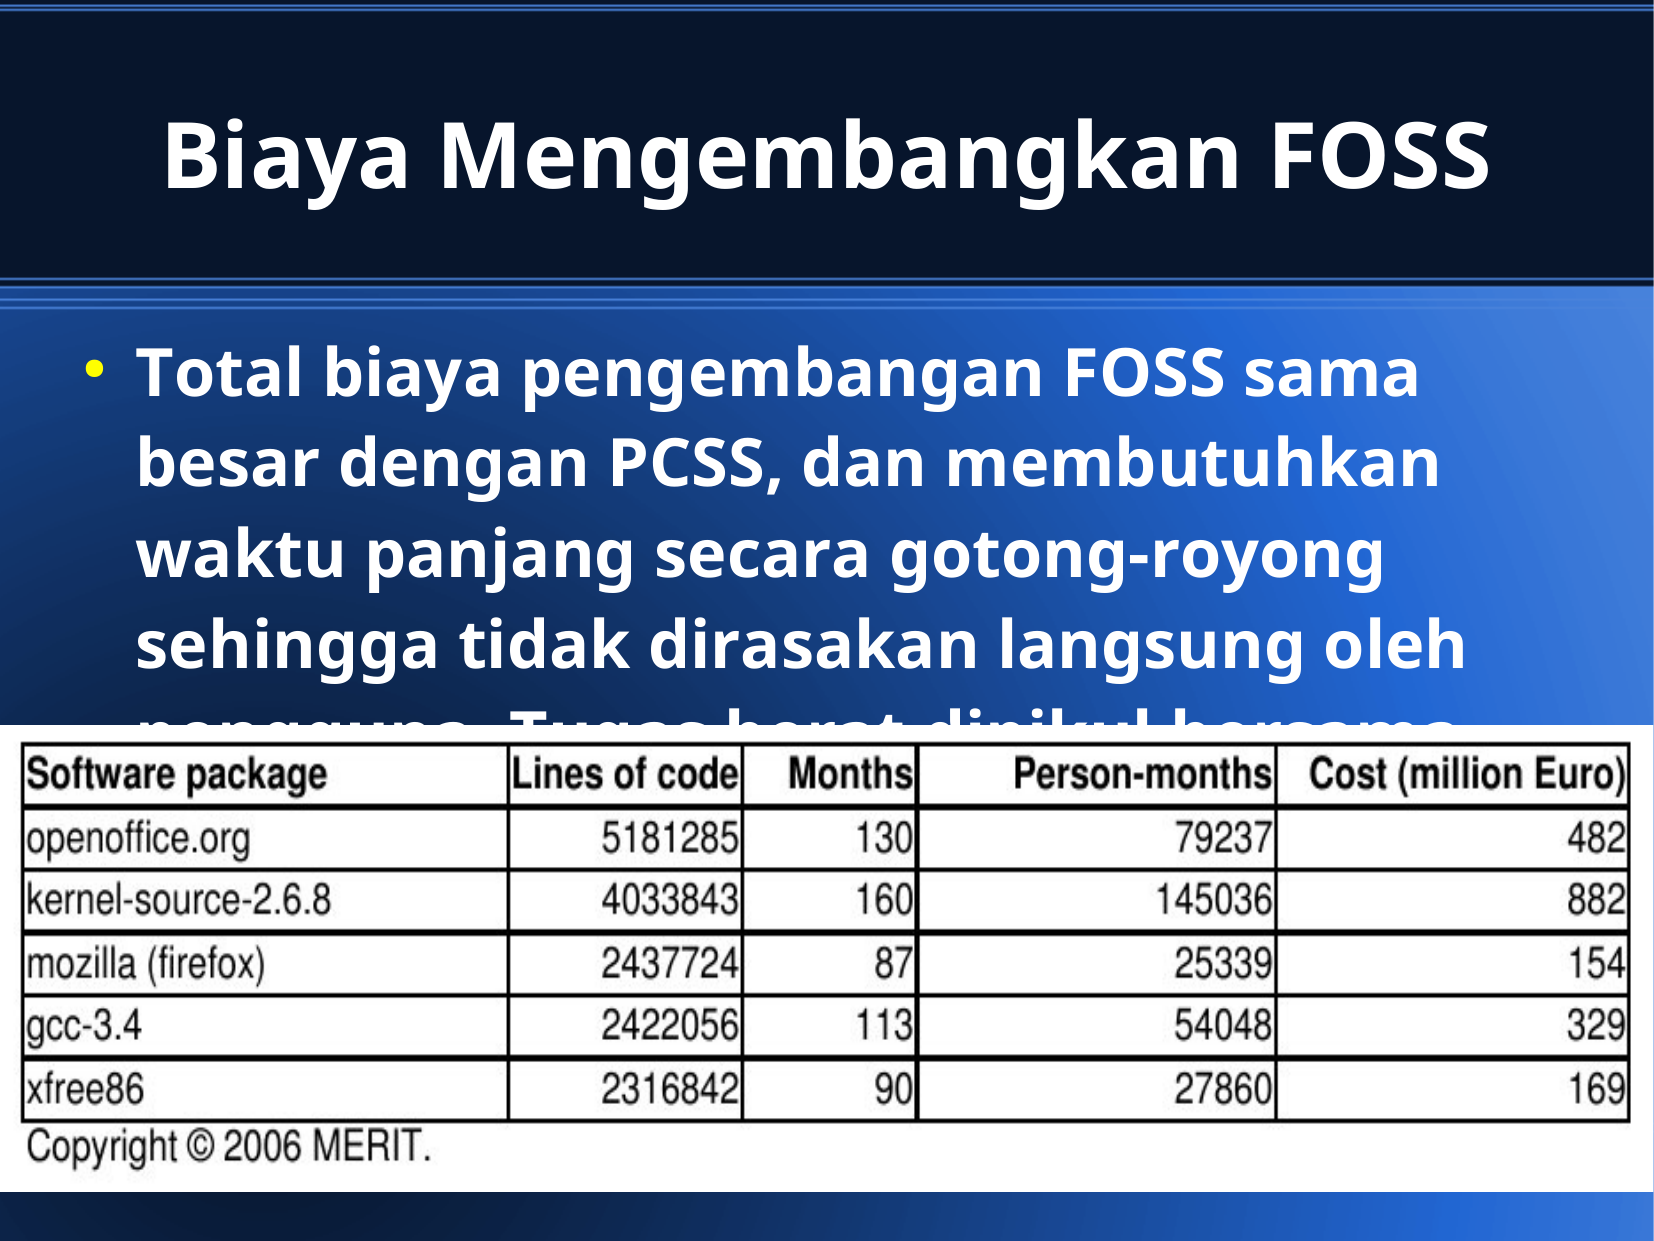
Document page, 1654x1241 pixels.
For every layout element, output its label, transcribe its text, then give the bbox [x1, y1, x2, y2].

picture [0, 0, 1654, 1241]
title Biaya Mengembangkan FOSS [82, 49, 1571, 257]
list Total biaya pengembangan FOSS sama besar dengan PCSS, dan membutuhkan waktu panjang secara gotong-royong sehingga tidak dirasakan langsung oleh pengguna. Tugas berat dipikul bersama menjadi ringan. [64, 324, 1601, 725]
